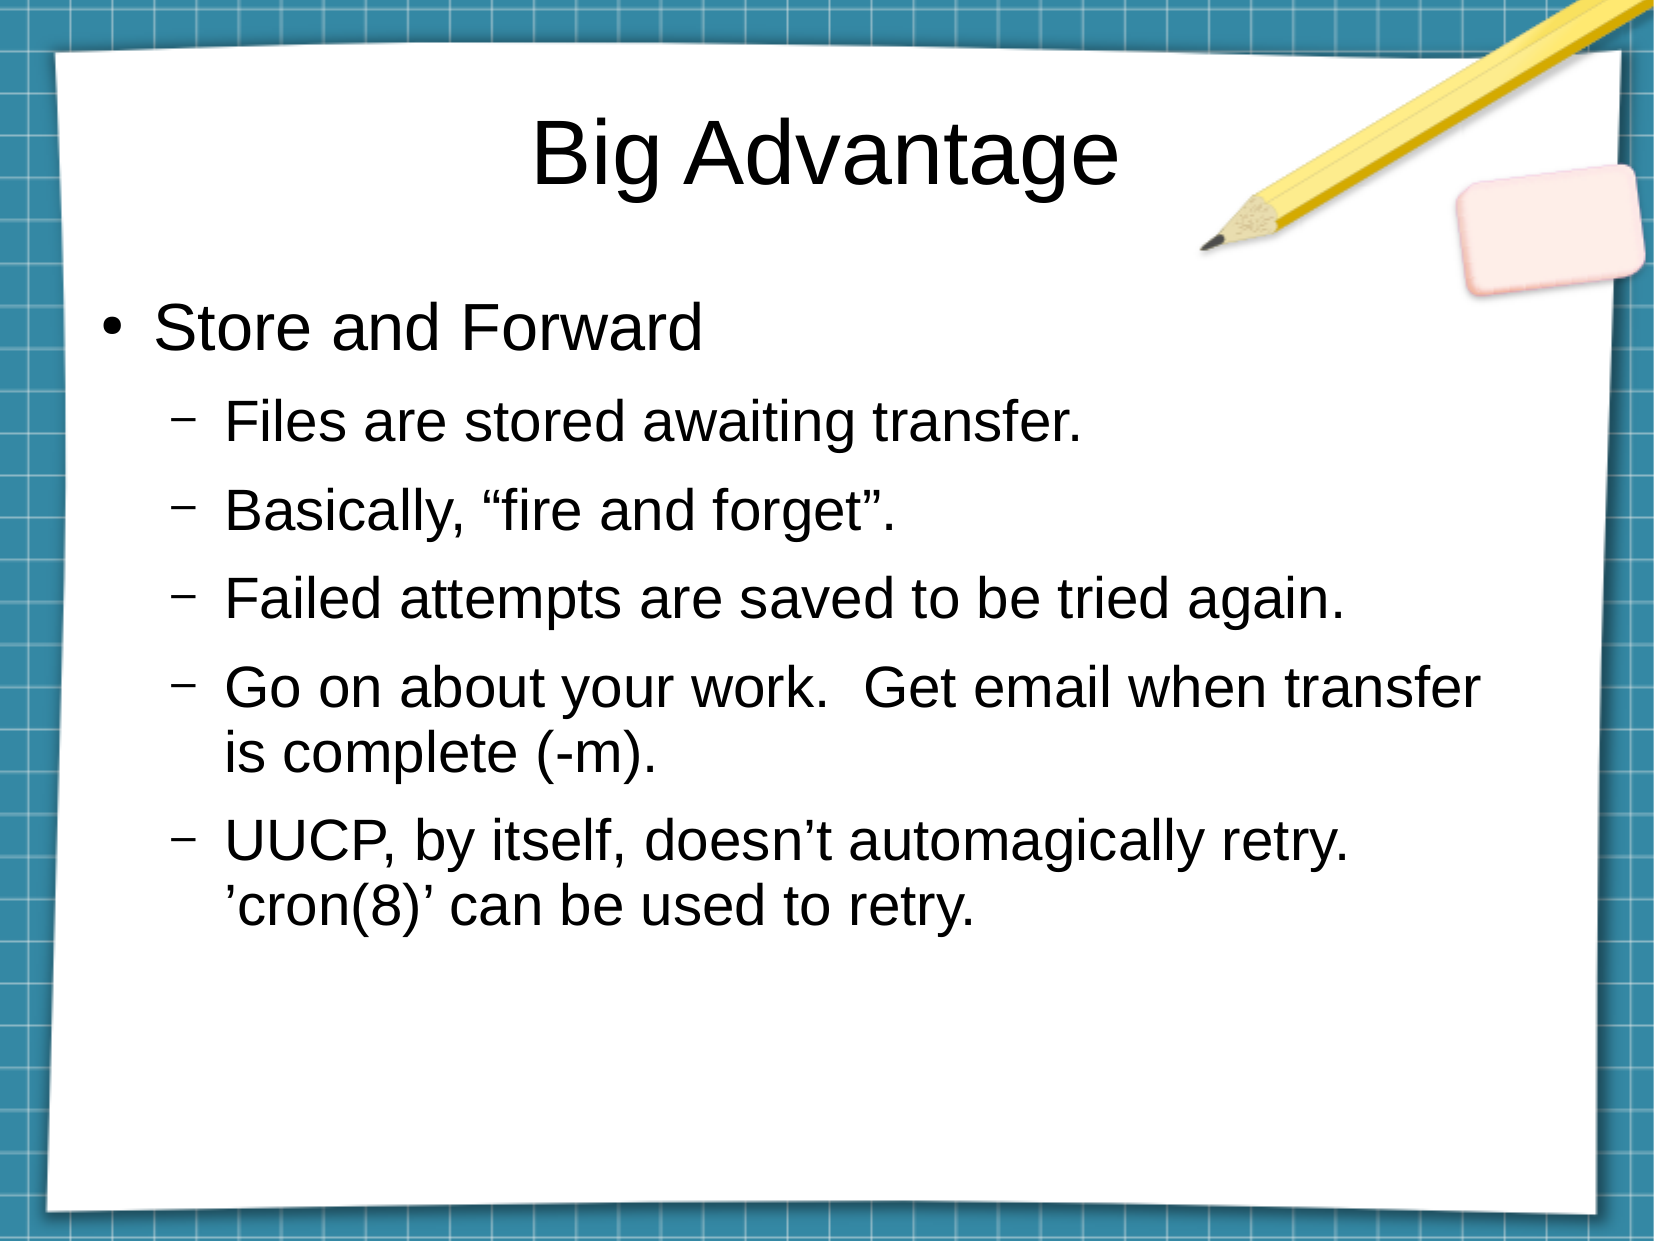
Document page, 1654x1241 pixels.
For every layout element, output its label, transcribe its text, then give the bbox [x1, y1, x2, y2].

list Store and Forward Files are stored awaiting transfer. Basically, “fire and forget”. Failed attempts are saved to be tried again. Go on about your work. Get email when transfer is complete (-m). UUCP, by itself, doesn’t automagically retry. ’cron(8)’ can be used to retry. [82, 290, 1571, 1010]
picture [0, 0, 1654, 1241]
title Big Advantage [82, 49, 1571, 257]
